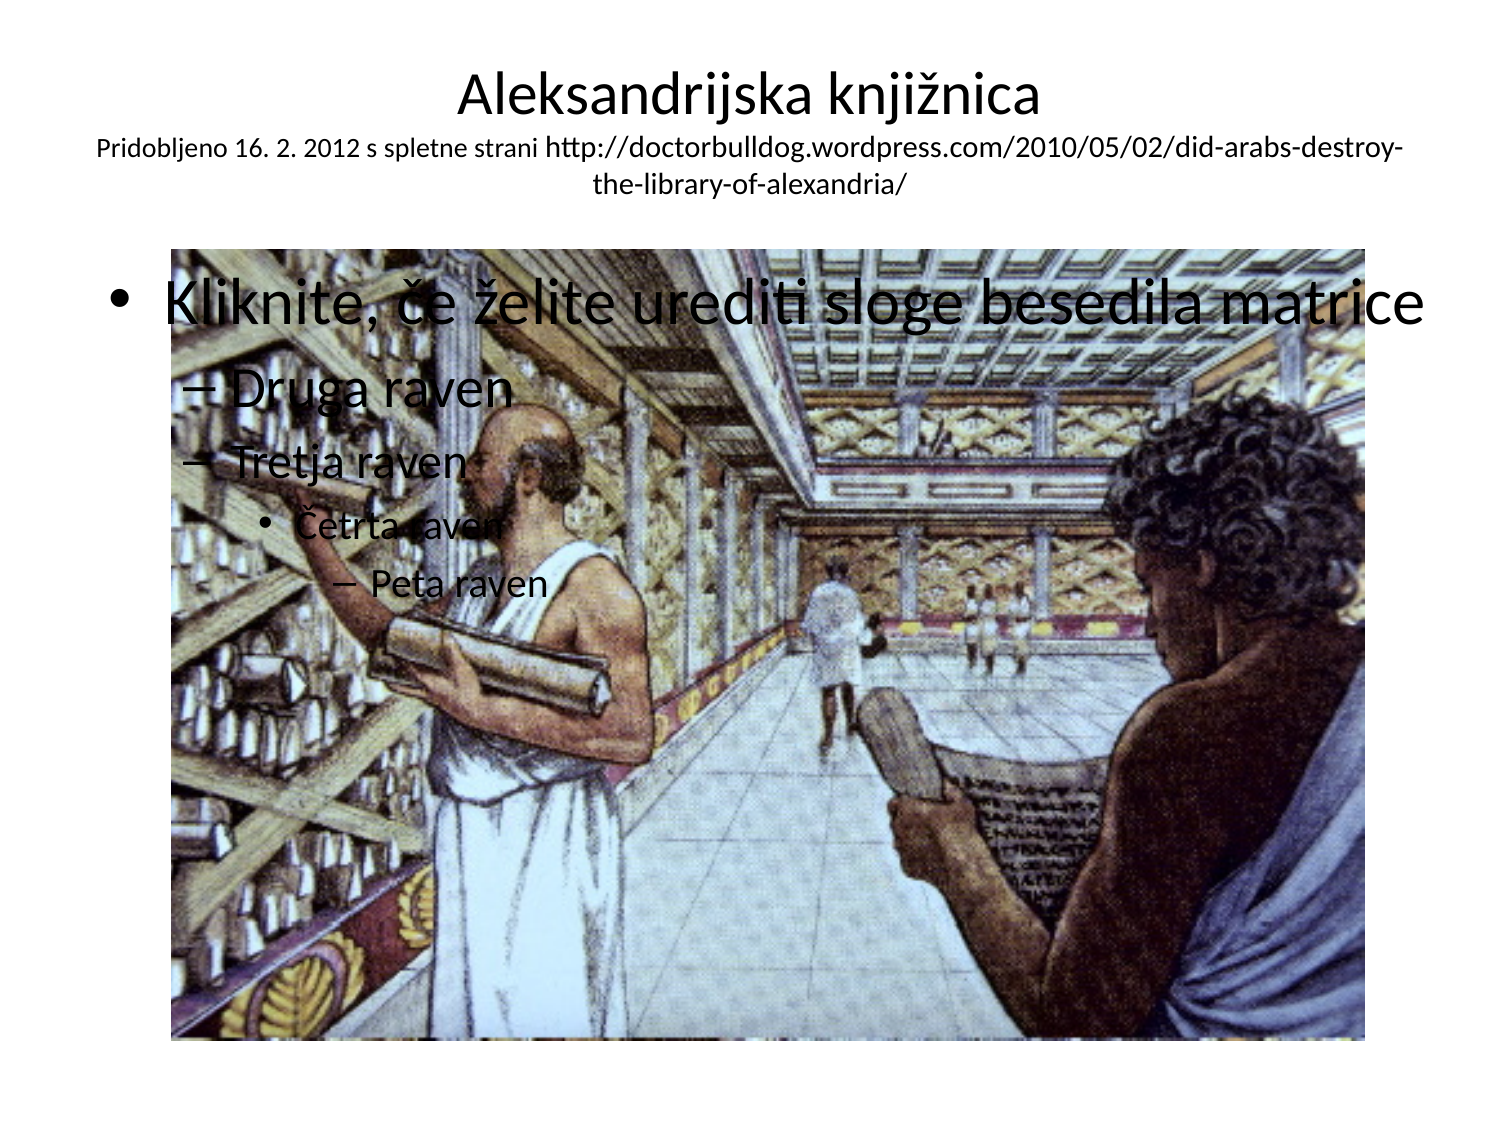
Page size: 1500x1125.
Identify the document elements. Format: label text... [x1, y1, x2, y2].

title Aleksandrijska knjižnica Pridobljeno 16. 2. 2012 s spletne strani http://doctorbulldog.wordpress.com/2010/05/02/did-arabs-destroy-the-library-of-alexandria/ [75, 45, 1425, 209]
picture [171, 249, 1365, 1041]
